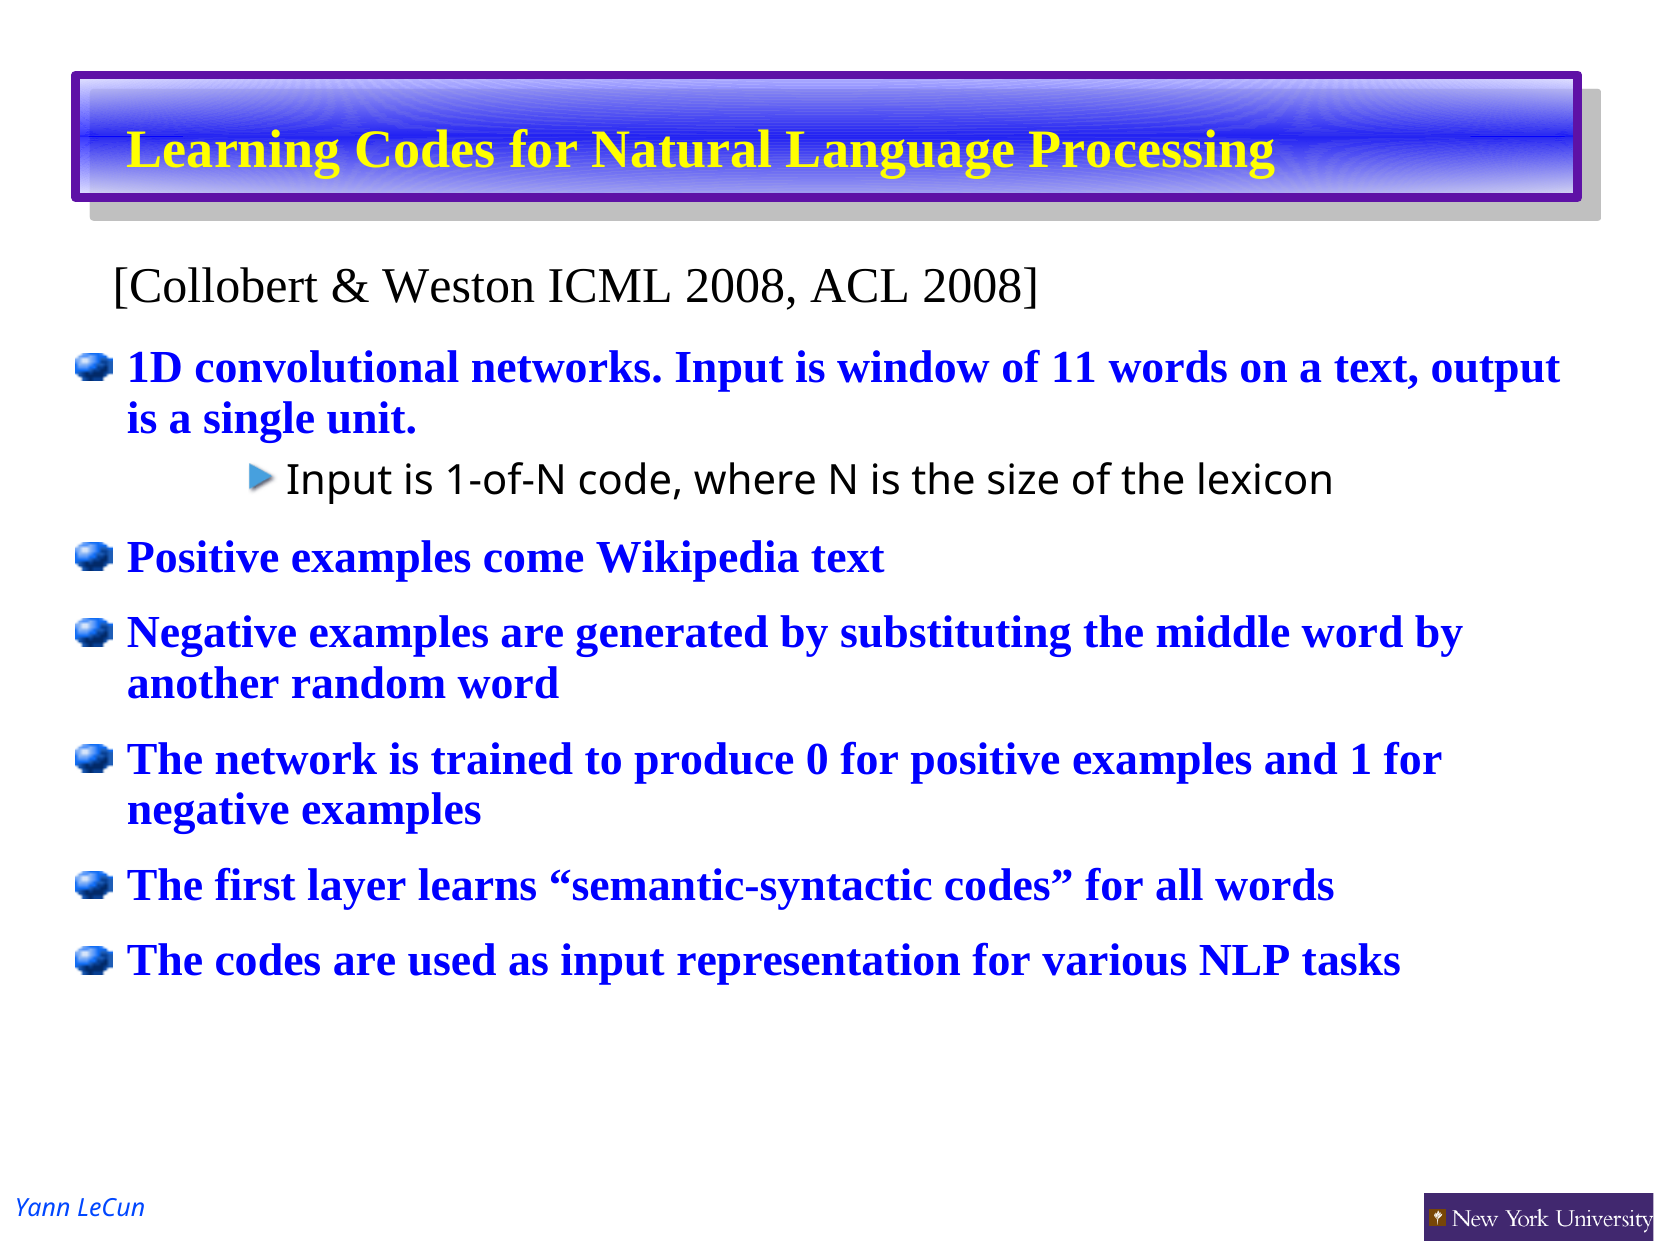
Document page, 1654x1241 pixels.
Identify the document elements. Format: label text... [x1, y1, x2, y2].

list 1D convolutional networks. Input is window of 11 words on a text, output is a single unit. Input is 1-of-N code, where N is the size of the lexicon Positive examples come Wikipedia text Negative examples are generated by substituting the middle word by another random word The network is trained to produce 0 for positive examples and 1 for negative examples The first layer learns “semantic-syntactic codes” for all words The codes are used as input representation for various NLP tasks [75, 341, 1597, 1163]
title Learning Codes for Natural Language Processing [75, 75, 1578, 198]
text_box [Collobert & Weston ICML 2008, ACL 2008] [112, 257, 1040, 319]
picture [1424, 1193, 1654, 1241]
